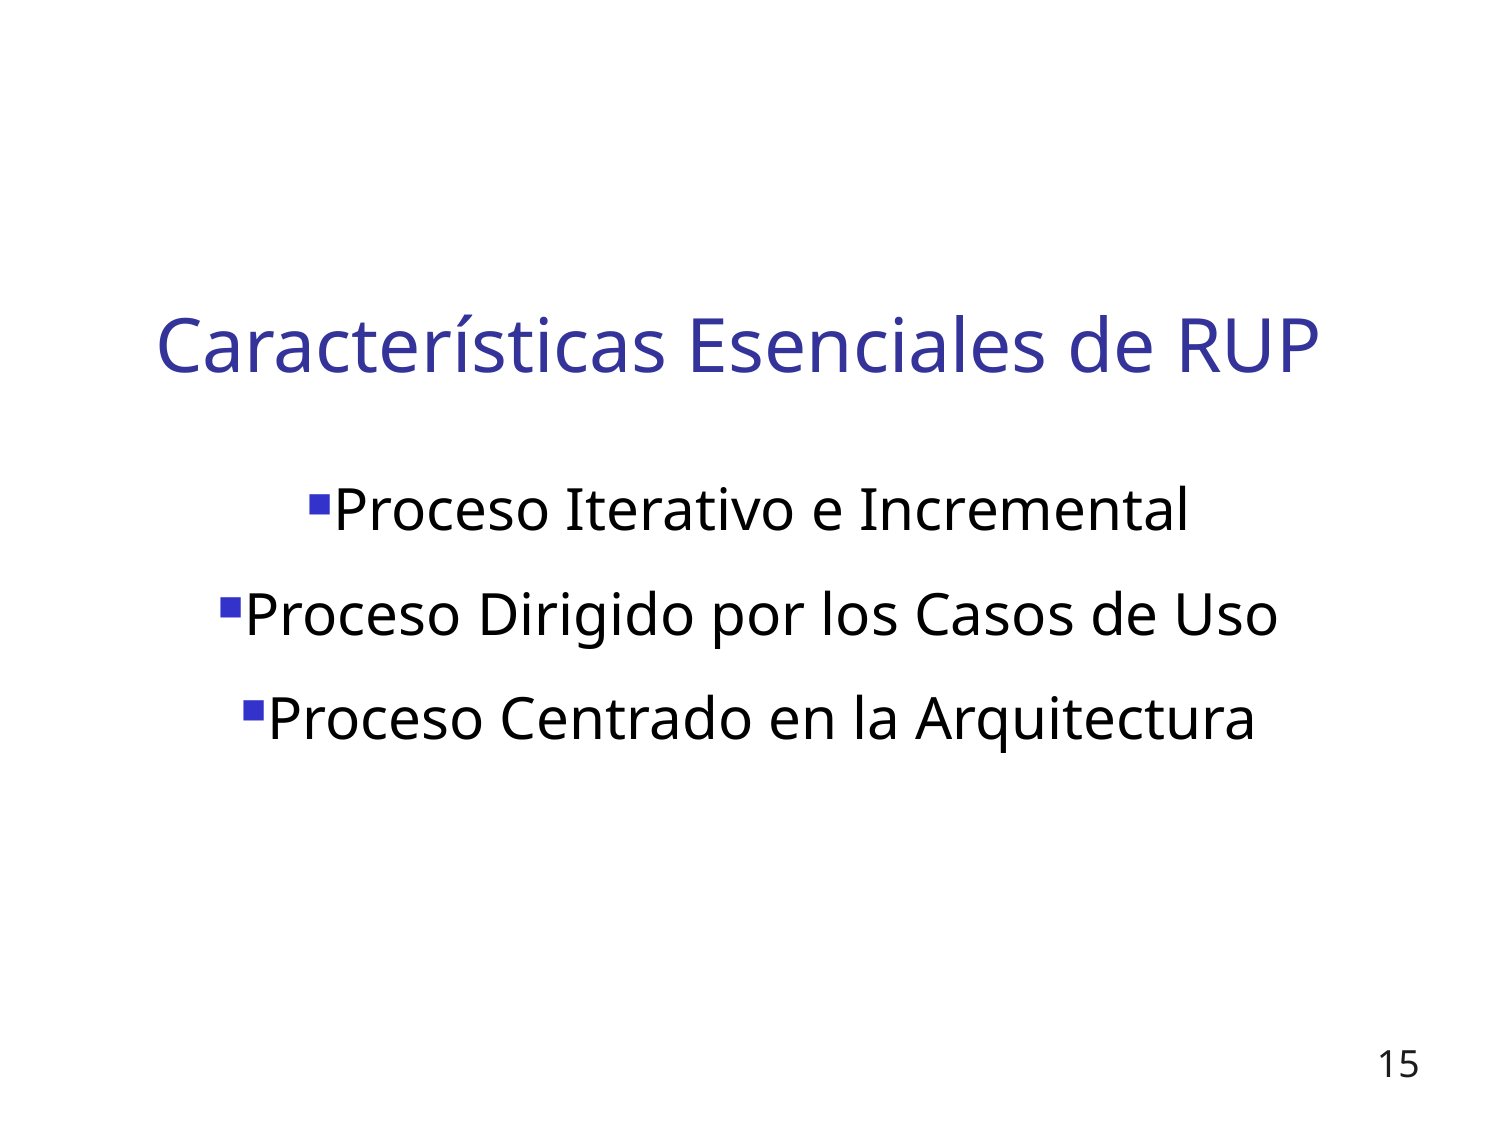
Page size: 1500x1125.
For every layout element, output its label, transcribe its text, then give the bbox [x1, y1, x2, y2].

title Características Esenciales de RUP [112, 247, 1386, 397]
subtitle Proceso Iterativo e Incremental Proceso Dirigido por los Casos de Uso Proceso Centrado en la Arquitectura [75, 477, 1423, 956]
